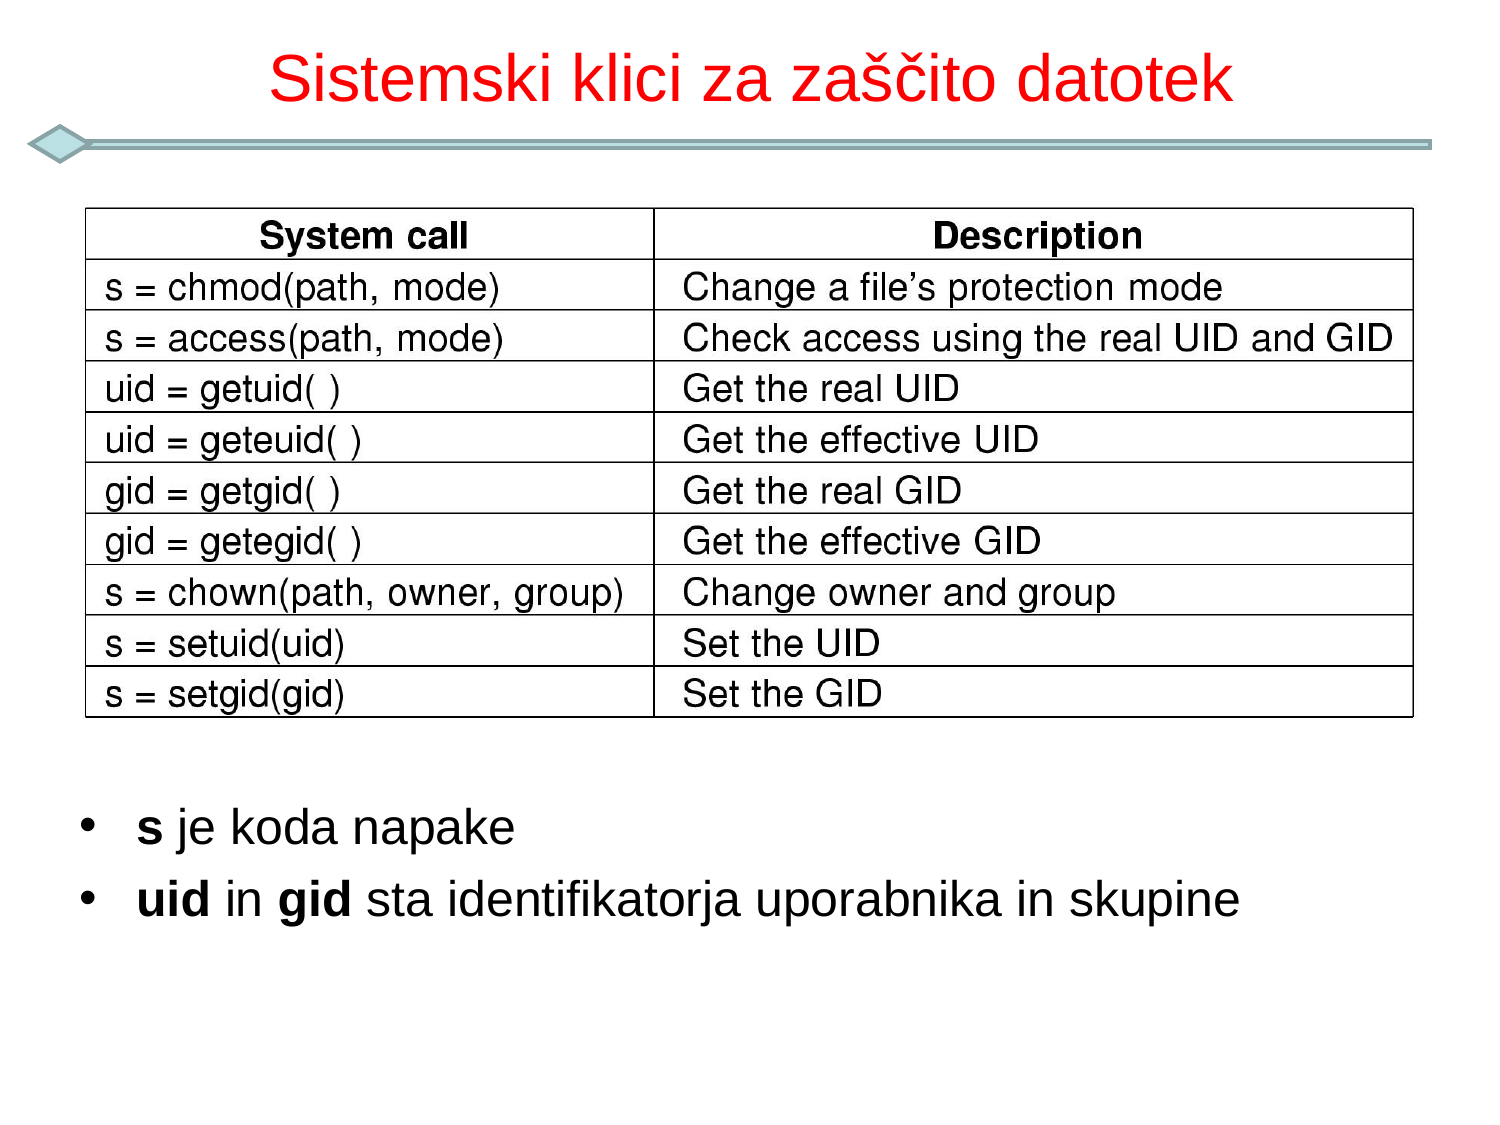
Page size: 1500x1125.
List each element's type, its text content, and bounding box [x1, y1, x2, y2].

list s je koda napake uid in gid sta identifikatorja uporabnika in skupine [64, 786, 1457, 1015]
picture [82, 191, 1419, 719]
title Sistemski klici za zaščito datotek [76, 0, 1427, 149]
